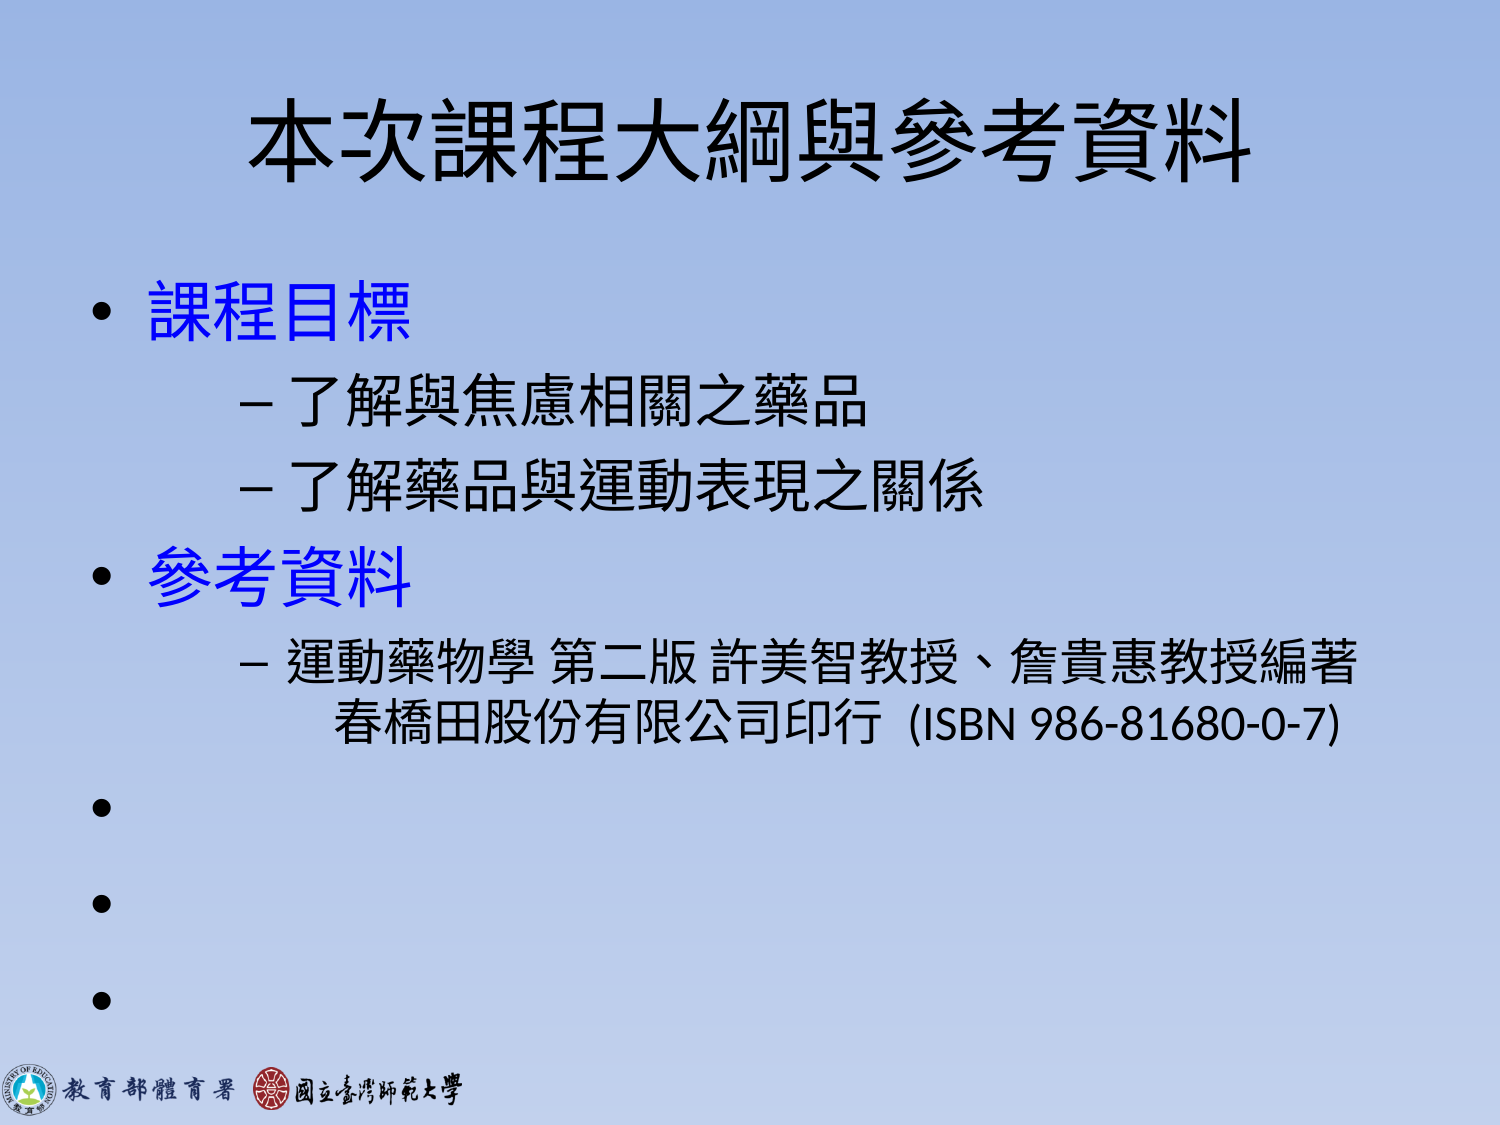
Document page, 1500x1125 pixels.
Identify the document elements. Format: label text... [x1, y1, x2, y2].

list 課程目標 了解與焦慮相關之藥品 了解藥品與運動表現之關係 參考資料 運動藥物學 第二版 許美智教授、詹貴惠教授編著 春橋田股份有限公司印行 (ISBN 986-81680-0-7) [75, 262, 1426, 1005]
title 本次課程大綱與參考資料 [75, 45, 1426, 233]
